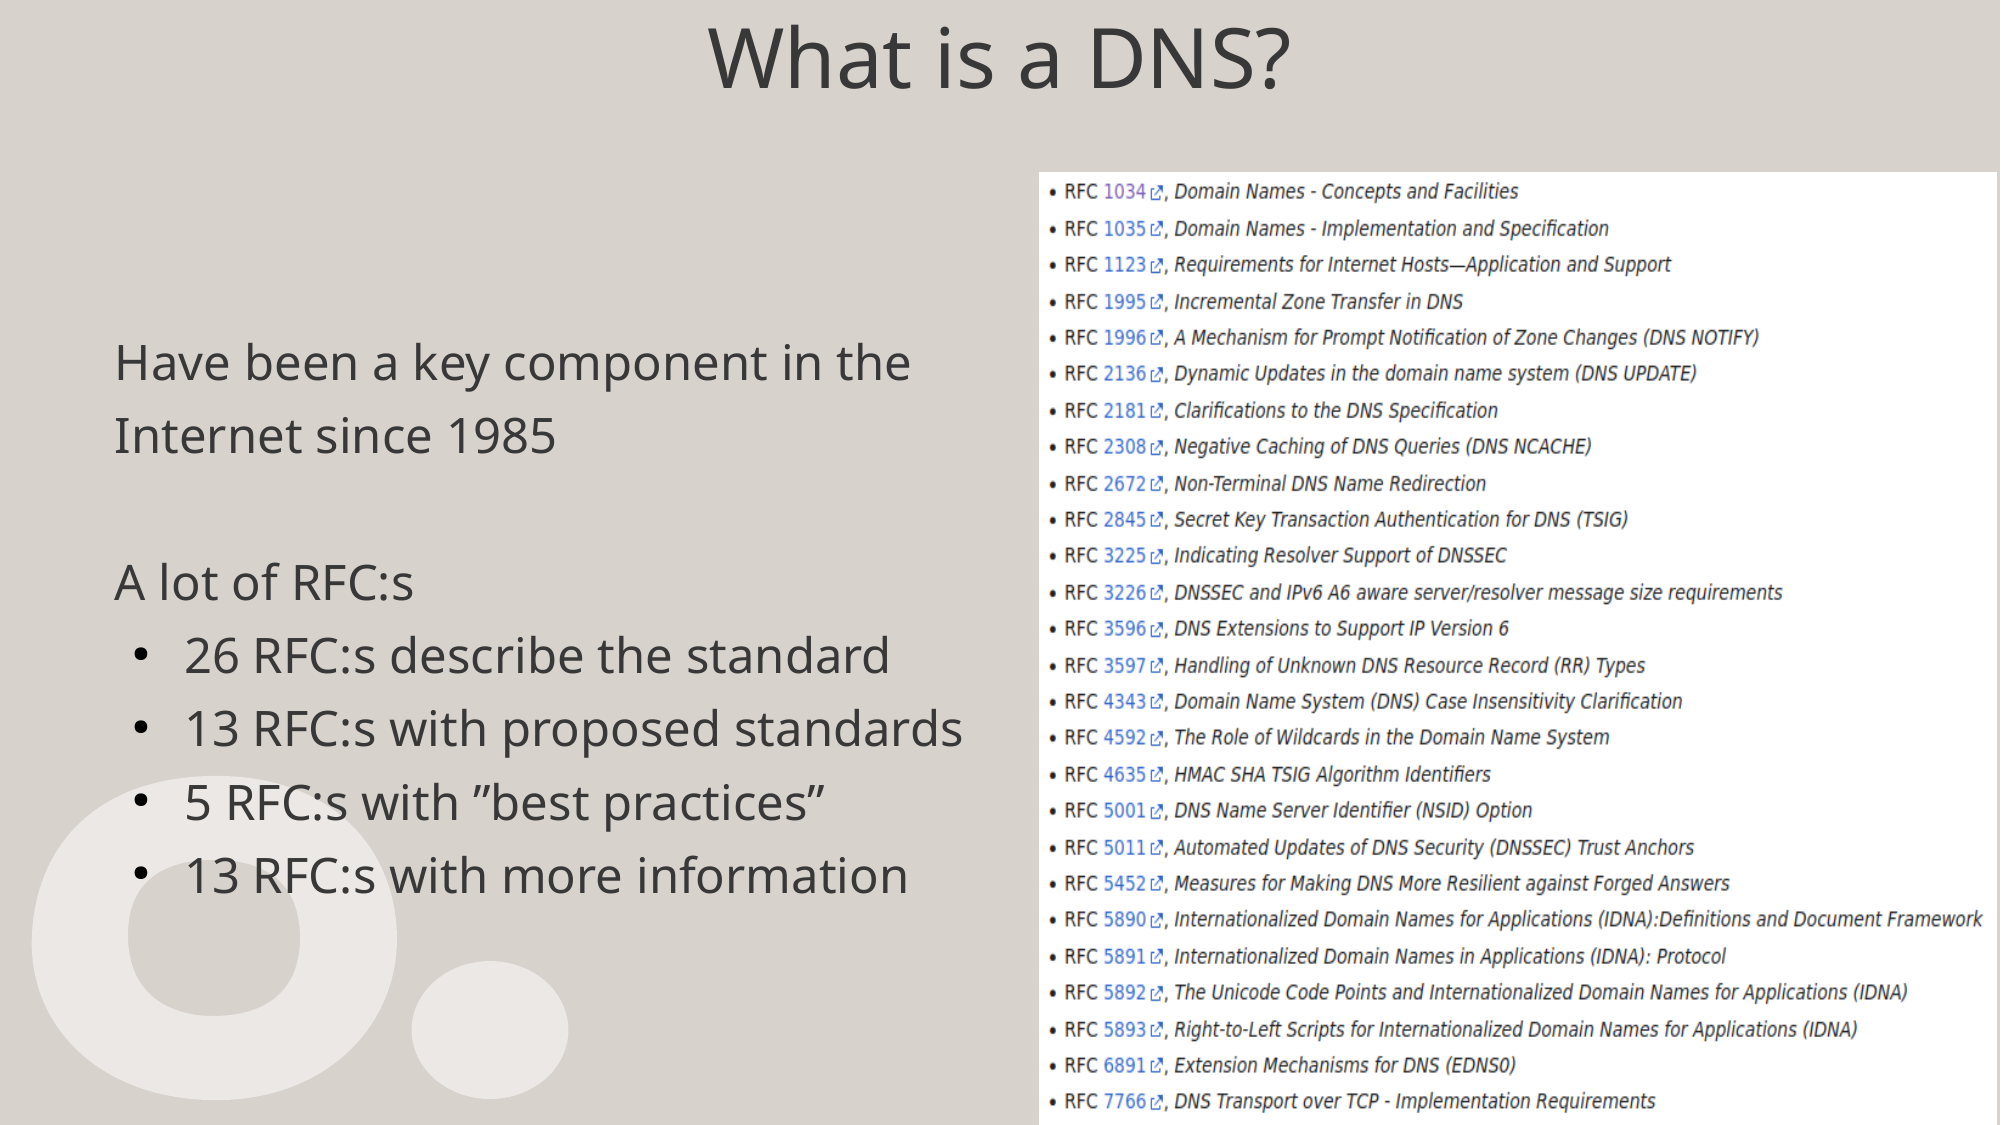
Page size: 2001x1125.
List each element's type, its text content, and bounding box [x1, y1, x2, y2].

picture [1039, 172, 1997, 1125]
list Have been a key component in the Internet since 1985 A lot of RFC:s 26 RFC:s describe the standard 13 RFC:s with proposed standards 5 RFC:s with ”best practices” 13 RFC:s with more information [99, 330, 1039, 916]
title What is a DNS? [0, 5, 2000, 119]
